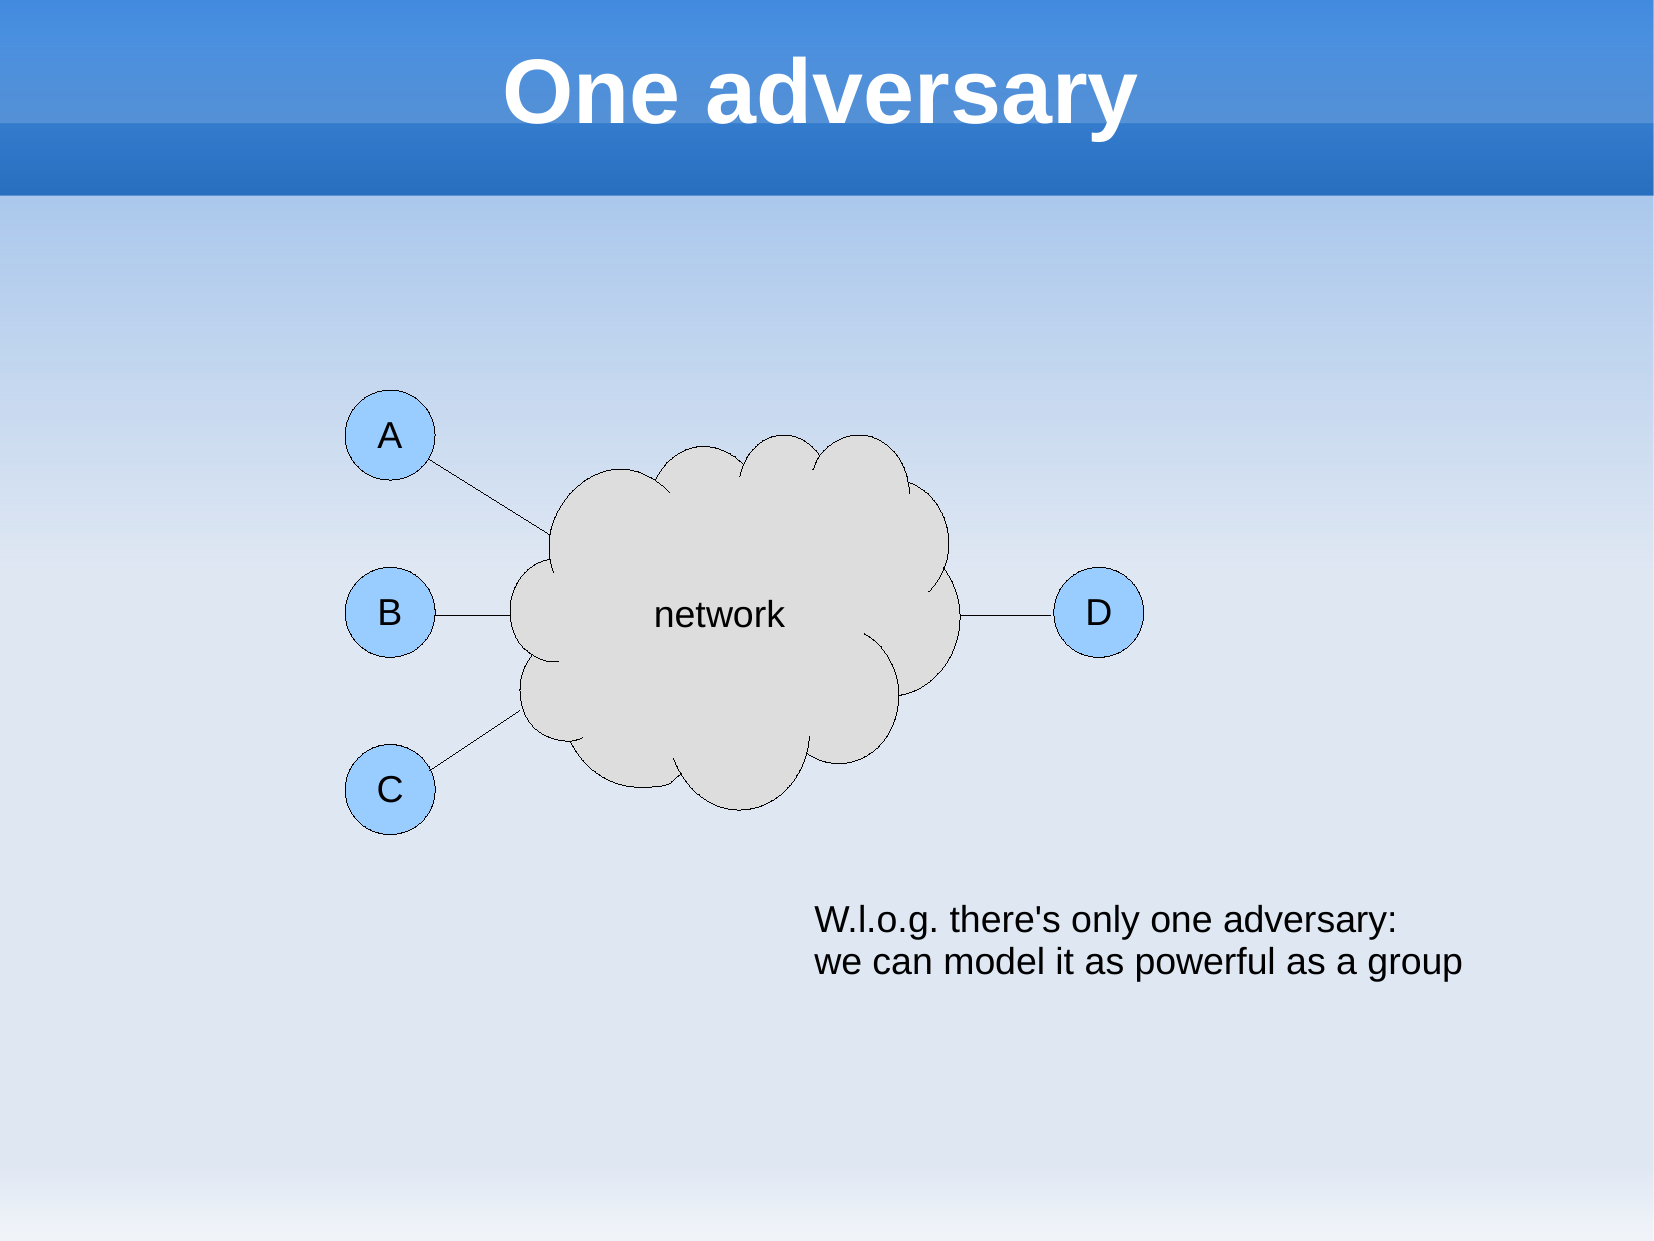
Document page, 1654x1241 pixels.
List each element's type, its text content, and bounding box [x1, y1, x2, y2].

text_box network [510, 435, 961, 811]
text_box W.l.o.g. there's only one adversary: we can model it as powerful as a group [799, 891, 1479, 991]
picture [0, 0, 1654, 1241]
text_box D [1053, 567, 1144, 658]
text_box A [345, 390, 436, 481]
text_box B [345, 567, 436, 658]
text_box C [345, 744, 436, 835]
title One adversary [76, 0, 1565, 188]
